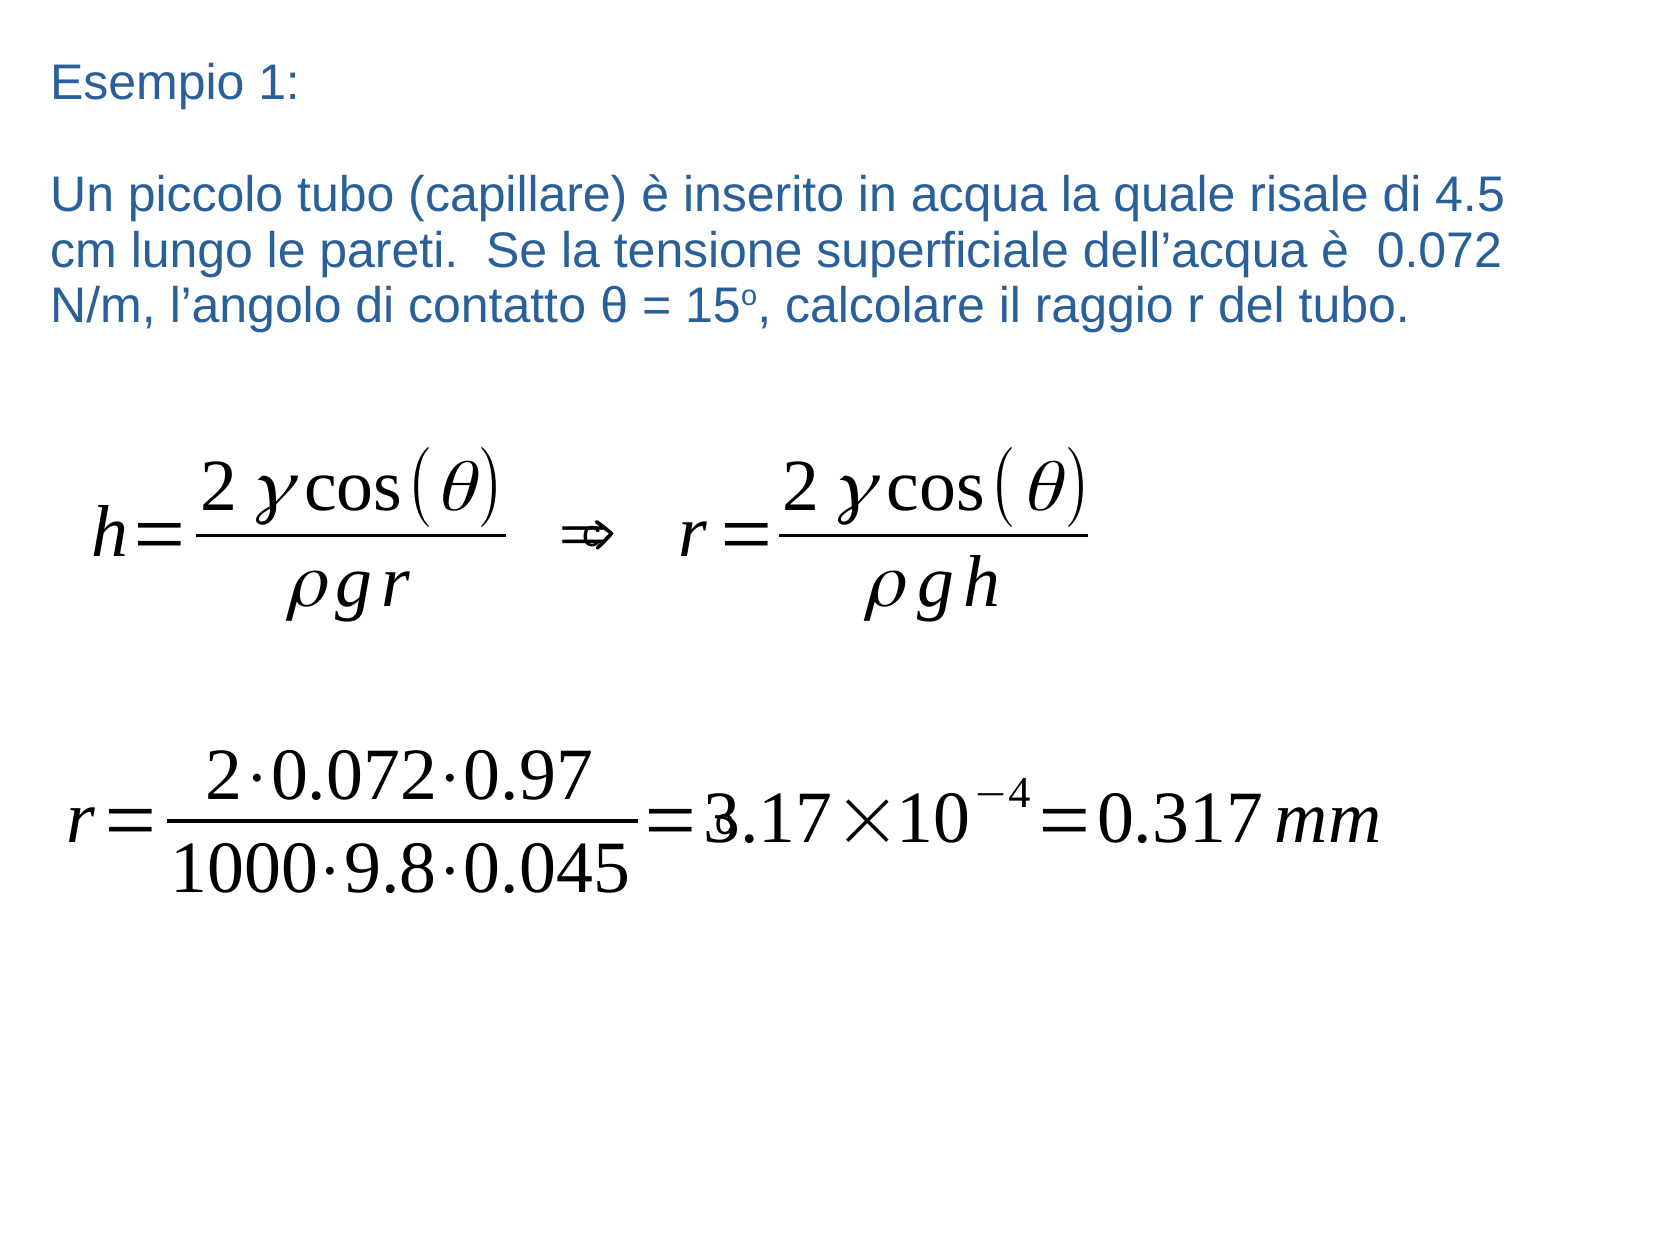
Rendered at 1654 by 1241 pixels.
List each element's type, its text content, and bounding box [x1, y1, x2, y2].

text_box Esempio 1: Un piccolo tubo (capillare) è inserito in acqua la quale risale di 4.5 cm lungo le pareti. Se la tensione superficiale dell’acqua è 0.072 N/m, l’angolo di contatto θ = 15o, calcolare il raggio r del tubo. [35, 47, 1595, 455]
chart [47, 734, 1402, 910]
chart [72, 440, 1111, 626]
